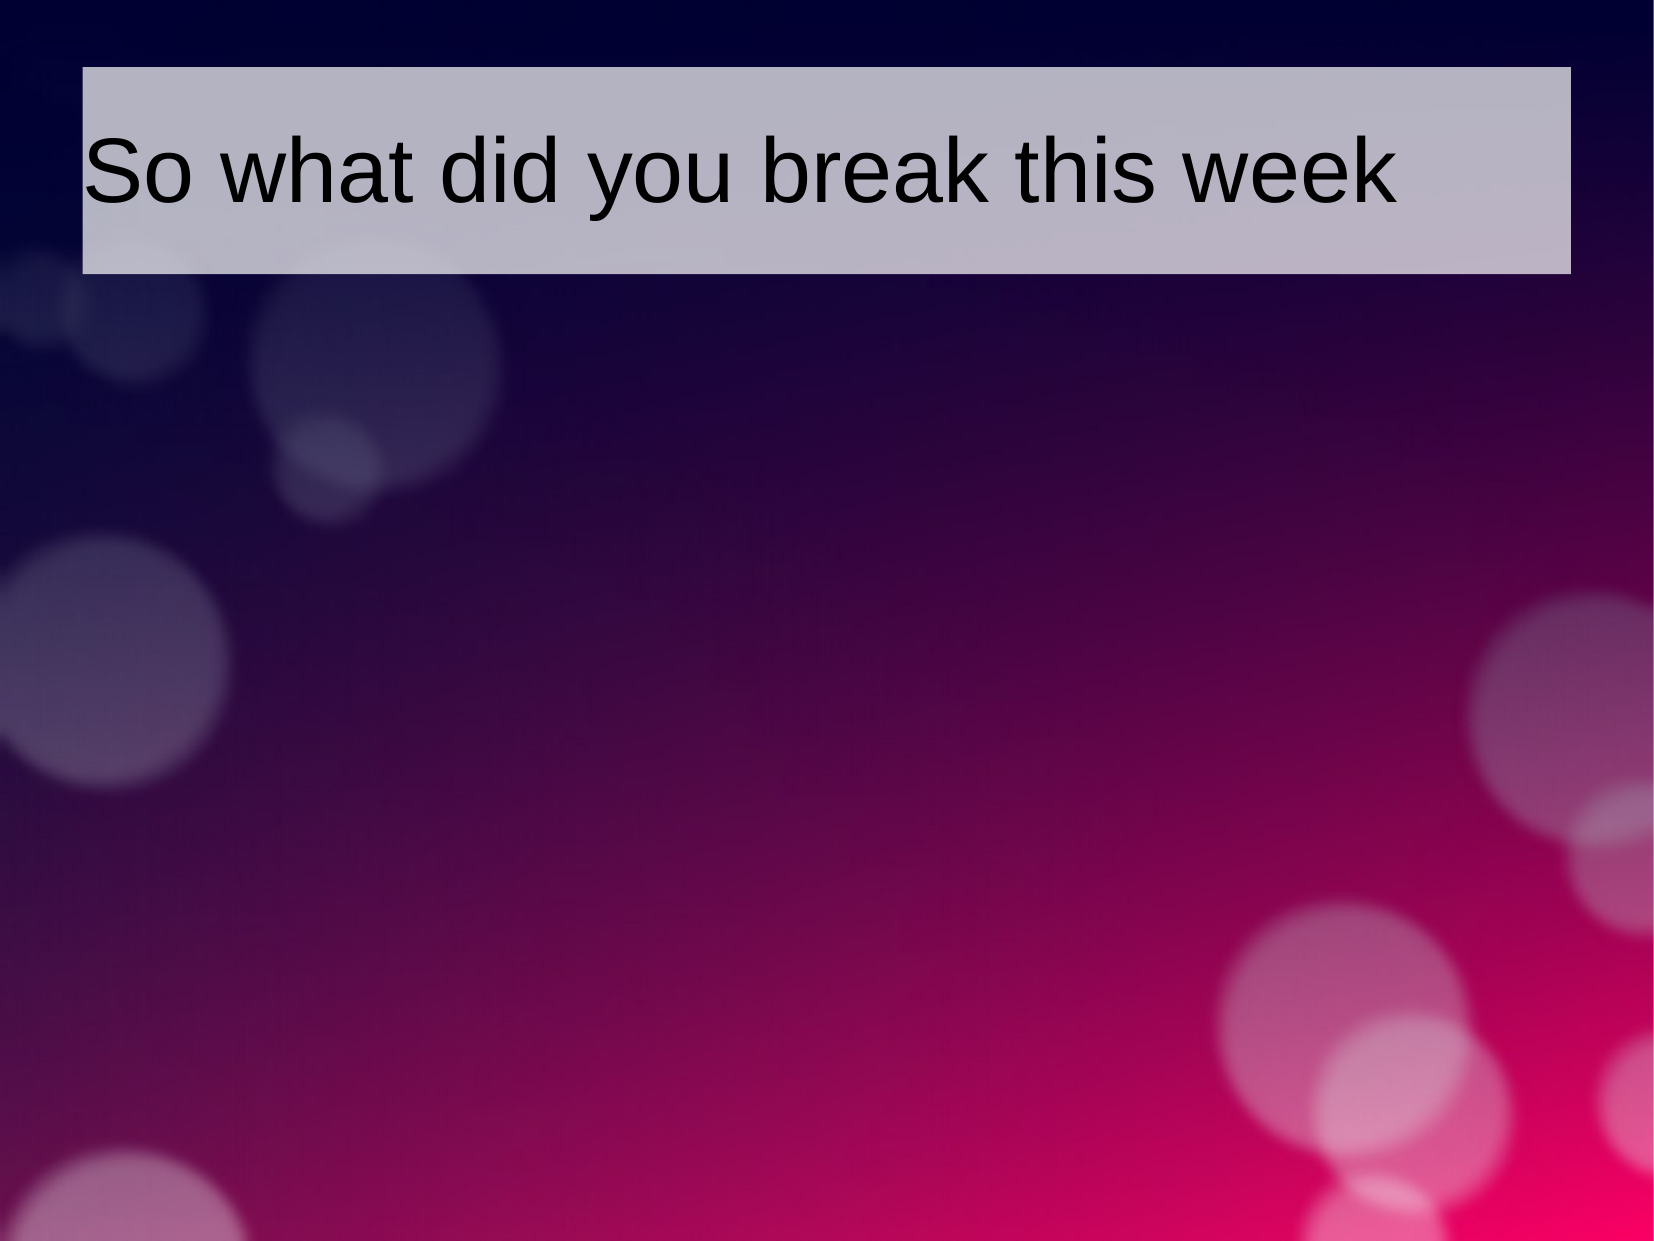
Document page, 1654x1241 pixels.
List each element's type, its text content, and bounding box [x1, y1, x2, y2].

title So what did you break this week [82, 67, 1571, 275]
picture [0, 0, 1654, 1241]
